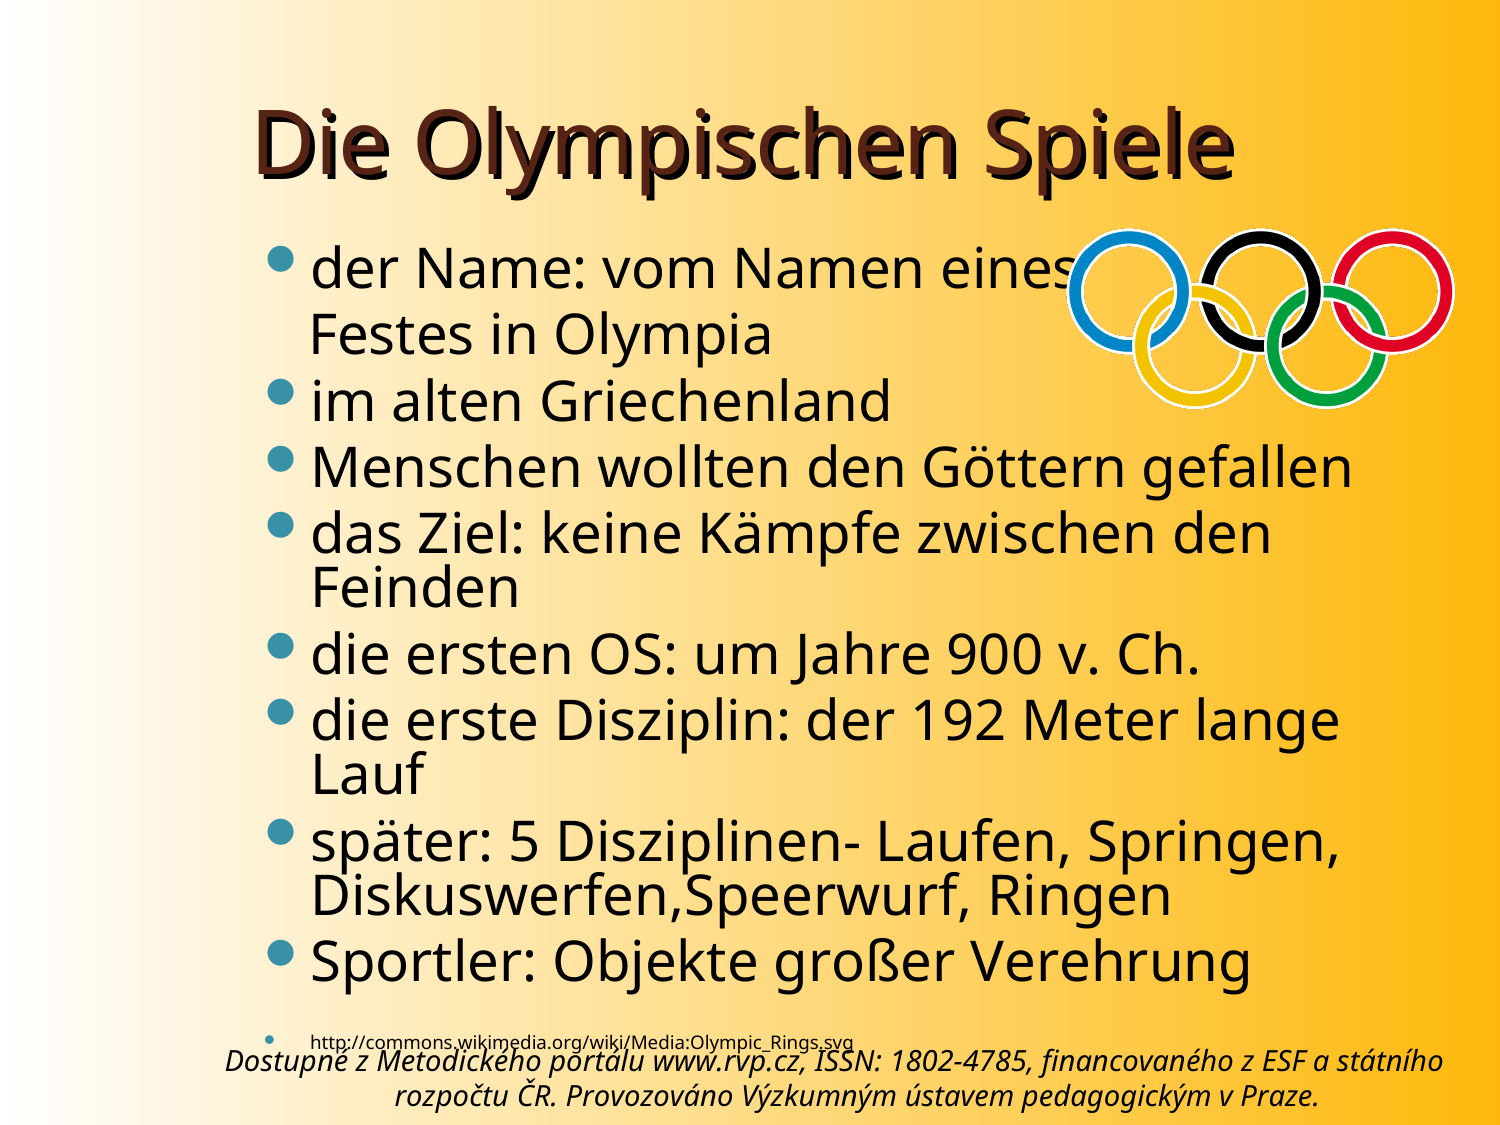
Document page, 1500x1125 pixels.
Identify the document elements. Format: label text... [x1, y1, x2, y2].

picture [1057, 219, 1464, 418]
title Die Olympischen Spiele [235, 45, 1466, 233]
list der Name: vom Namen eines Festes in Olympia im alten Griechenland Menschen wollten den Göttern gefallen das Ziel: keine Kämpfe zwischen den Feinden die ersten OS: um Jahre 900 v. Ch. die erste Disziplin: der 192 Meter lange Lauf später: 5 Disziplinen- Laufen, Springen, Diskuswerfen,Speerwurf, Ringen Sportler: Objekte großer Verehrung http://commons.wikimedia.org/wiki/Media:Olympic_Rings.svg [235, 237, 1466, 1125]
text_box Dostupné z Metodického portálu www.rvp.cz, ISSN: 1802-4785, financovaného z ESF a státního rozpočtu ČR. Provozováno Výzkumným ústavem pedagogickým v Praze. [194, 1034, 1462, 1099]
